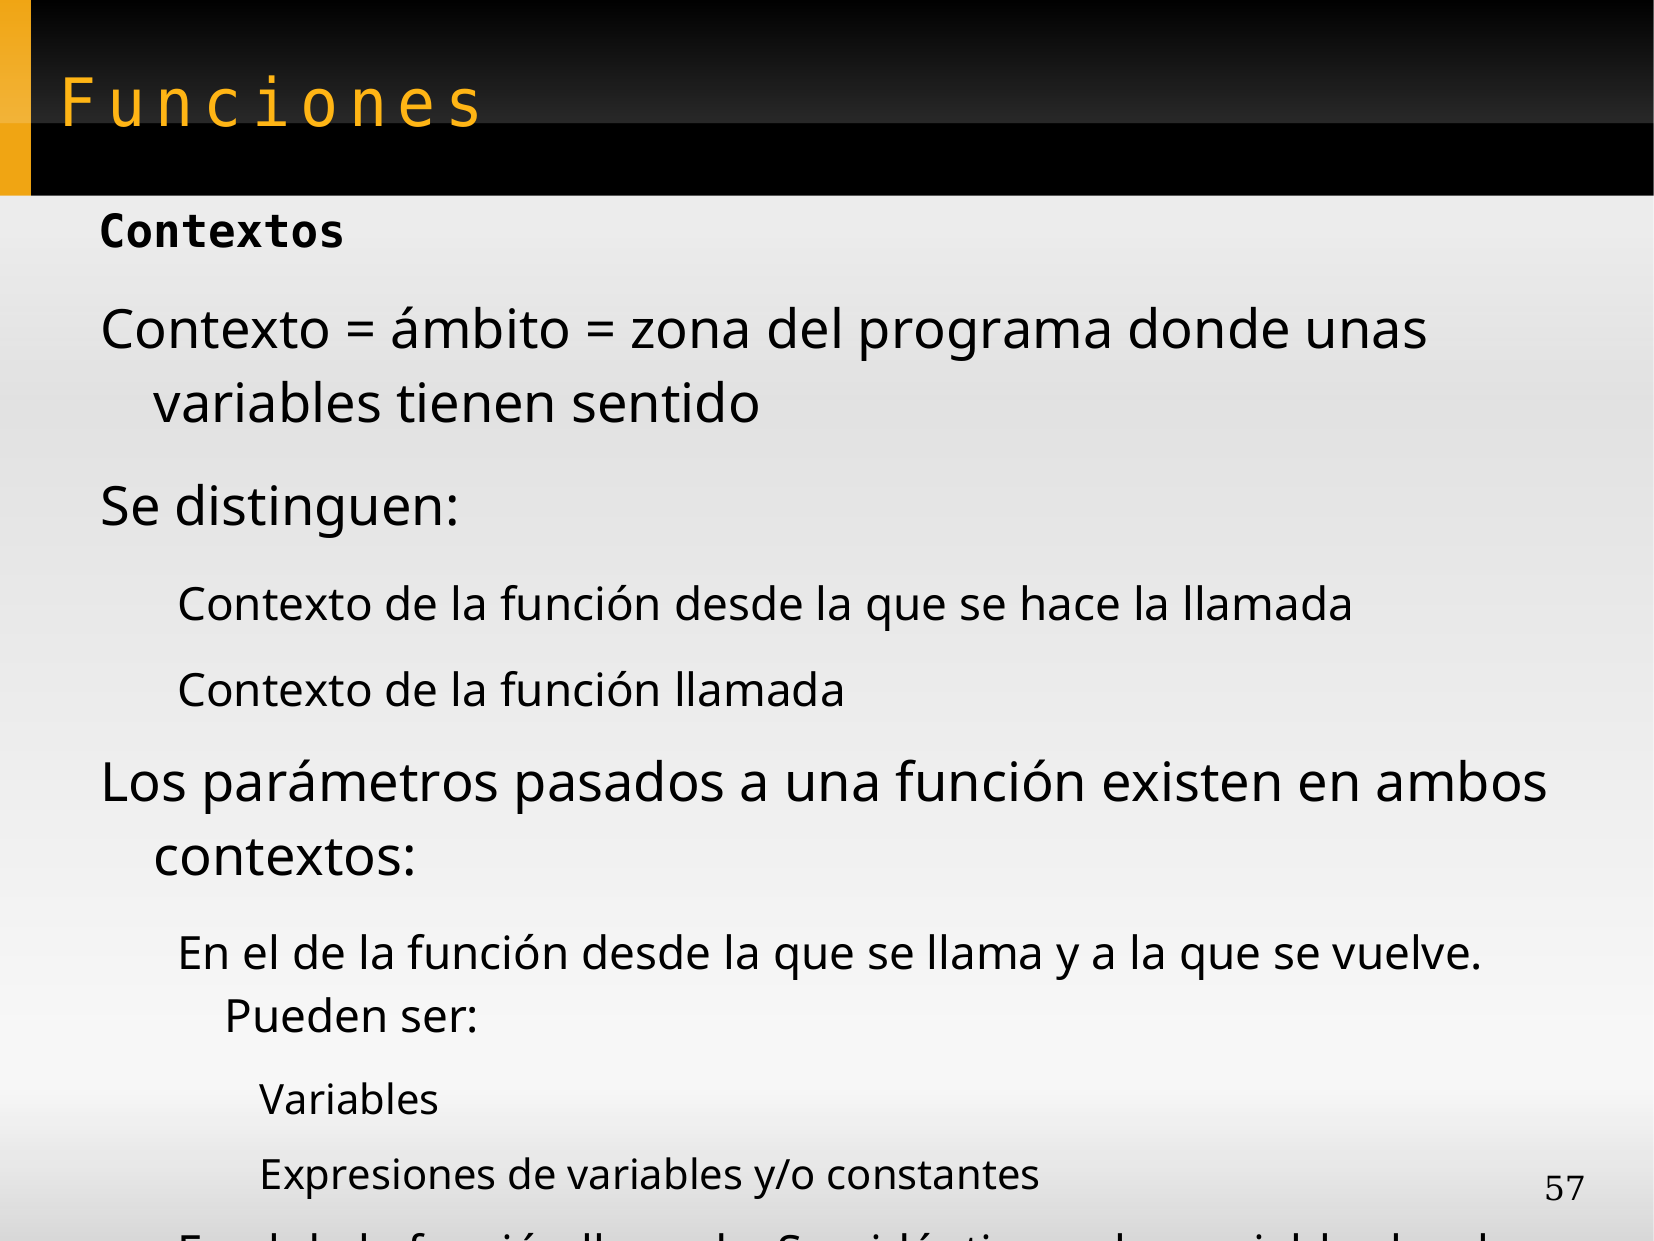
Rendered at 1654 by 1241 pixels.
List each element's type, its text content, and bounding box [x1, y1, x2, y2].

list Contexto = ámbito = zona del programa donde unas variables tienen sentido Se distinguen: Contexto de la función desde la que se hace la llamada Contexto de la función llamada Los parámetros pasados a una función existen en ambos contextos: En el de la función desde la que se llama y a la que se vuelve. Pueden ser: Variables Expresiones de variables y/o constantes En el de la función llamada. Son idénticos a las variables locales [82, 290, 1571, 1189]
picture [0, 0, 1654, 1241]
text_box Contextos [83, 197, 361, 266]
title Funciones [59, 29, 1595, 178]
